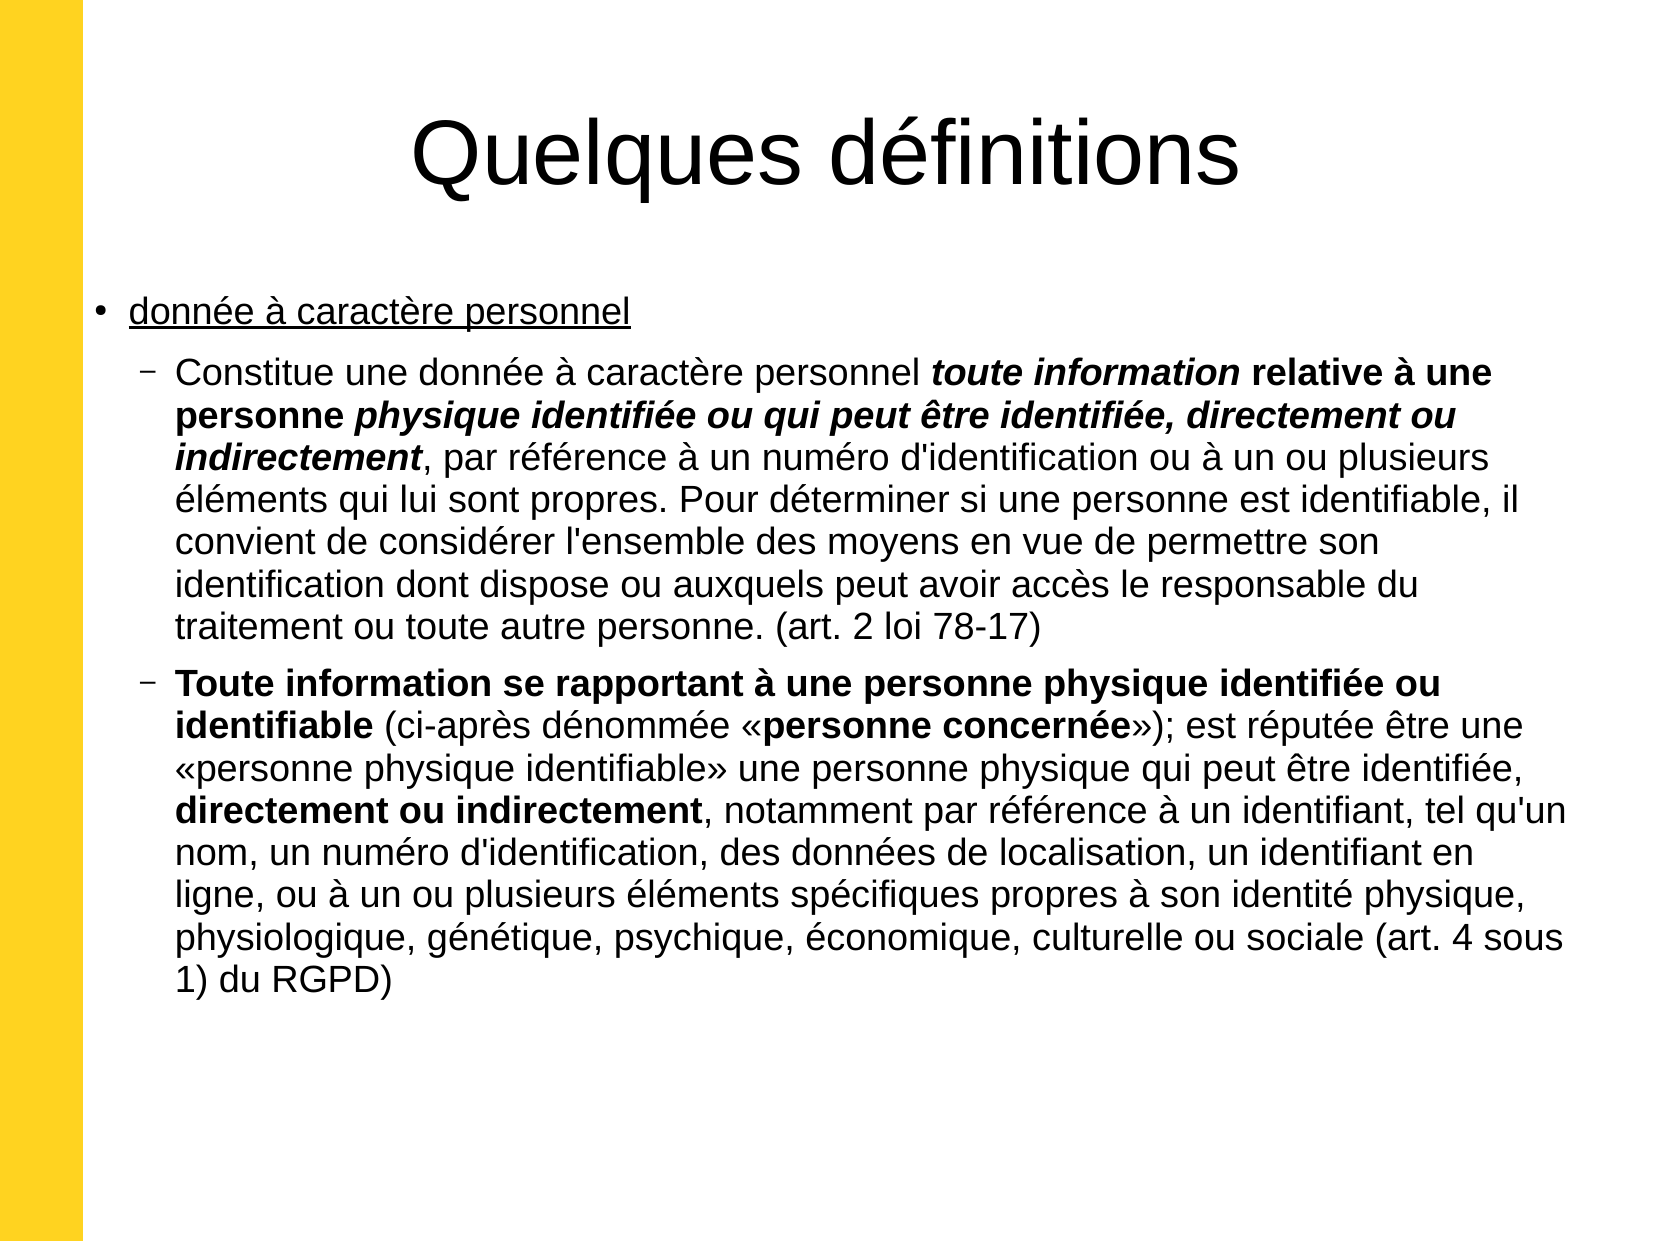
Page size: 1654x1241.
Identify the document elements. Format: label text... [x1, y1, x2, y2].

list donnée à caractère personnel Constitue une donnée à caractère personnel toute information relative à une personne physique identifiée ou qui peut être identifiée, directement ou indirectement, par référence à un numéro d'identification ou à un ou plusieurs éléments qui lui sont propres. Pour déterminer si une personne est identifiable, il convient de considérer l'ensemble des moyens en vue de permettre son identification dont dispose ou auxquels peut avoir accès le responsable du traitement ou toute autre personne. (art. 2 loi 78-17) Toute information se rapportant à une personne physique identifiée ou identifiable (ci-après dénommée «personne concernée»); est réputée être une «personne physique identifiable» une personne physique qui peut être identifiée, directement ou indirectement, notamment par référence à un identifiant, tel qu'un nom, un numéro d'identification, des données de localisation, un identifiant en ligne, ou à un ou plusieurs éléments spécifiques propres à son identité physique, physiologique, génétique, psychique, économique, culturelle ou sociale (art. 4 sous 1) du RGPD) [83, 290, 1571, 1010]
text_box [0, 0, 83, 1241]
title Quelques définitions [83, 49, 1571, 257]
